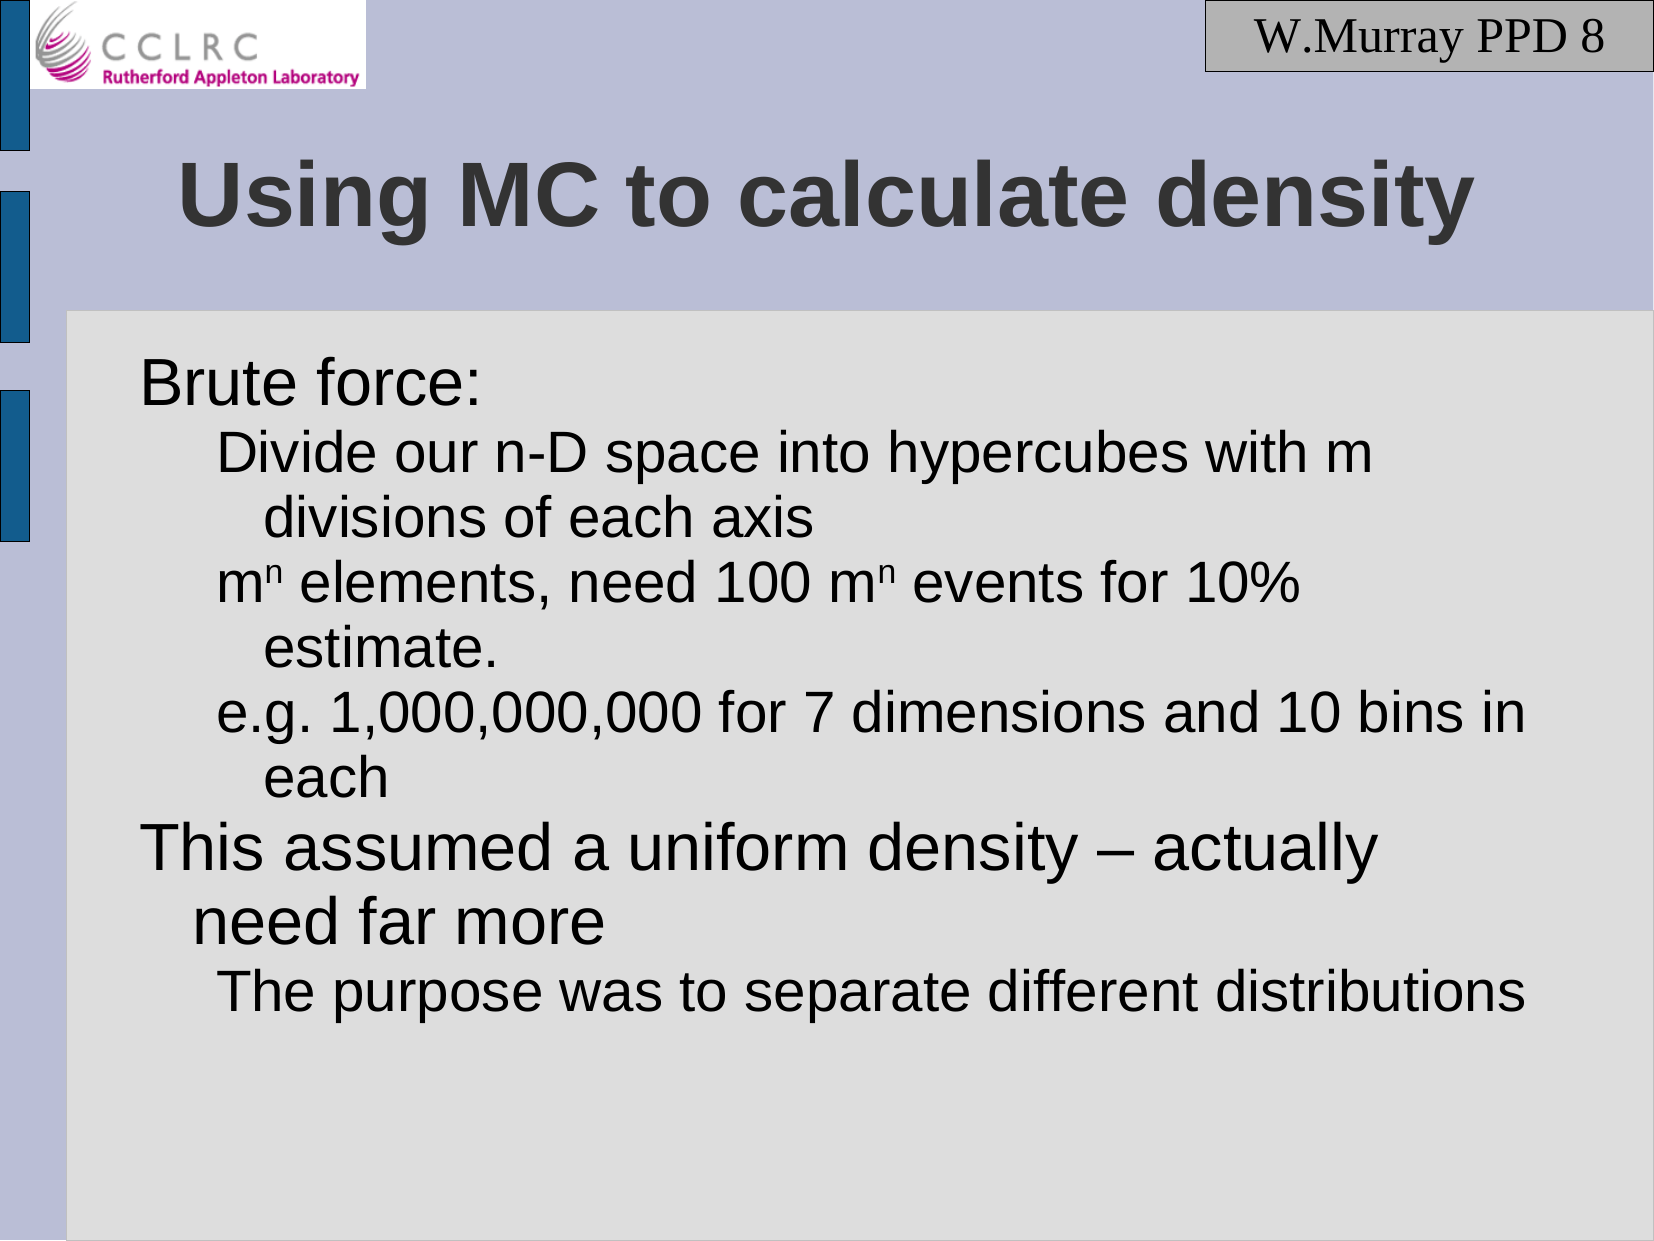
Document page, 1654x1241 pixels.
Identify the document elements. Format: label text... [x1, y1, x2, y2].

list Brute force: Divide our n-D space into hypercubes with m divisions of each axis mn elements, need 100 mn events for 10% estimate. e.g. 1,000,000,000 for 7 dimensions and 10 bins in each This assumed a uniform density – actually need far more The purpose was to separate different distributions [121, 344, 1534, 1152]
picture [30, 0, 366, 89]
title Using MC to calculate density [121, 91, 1534, 299]
